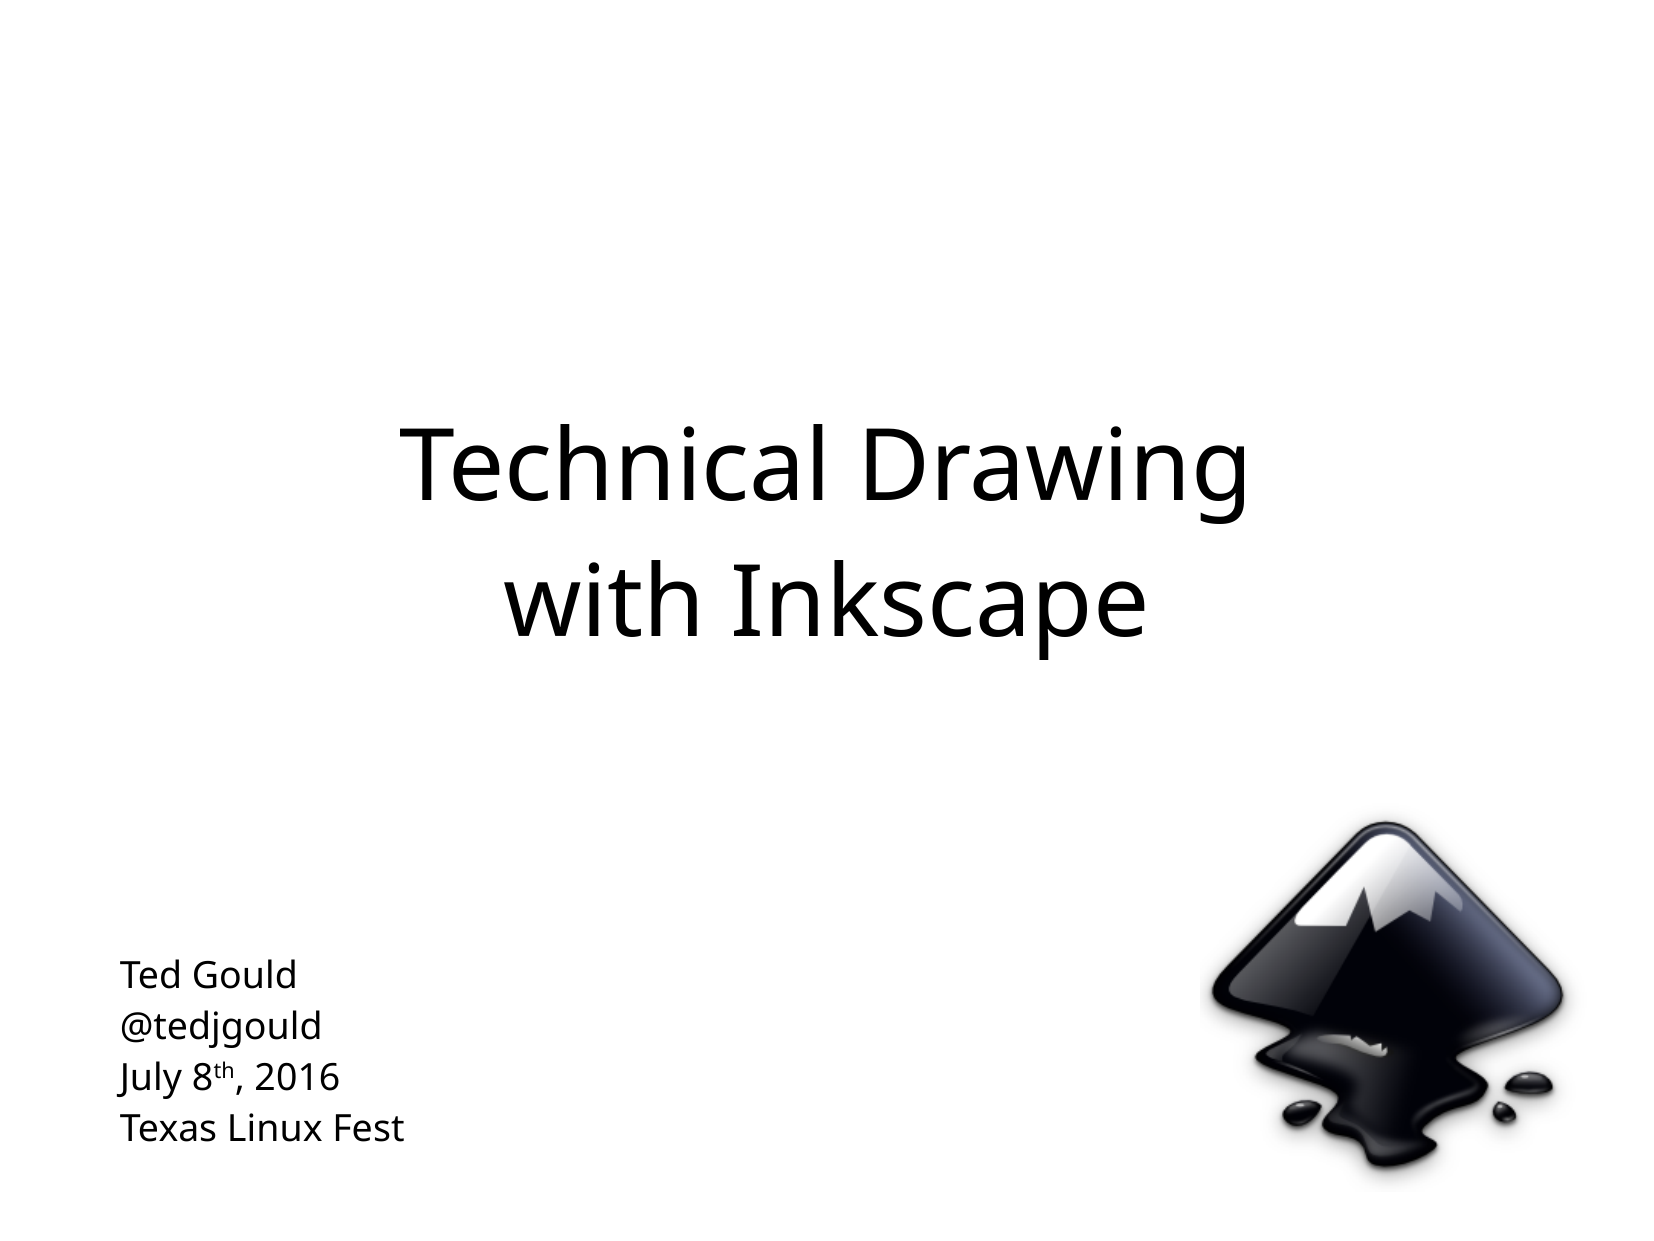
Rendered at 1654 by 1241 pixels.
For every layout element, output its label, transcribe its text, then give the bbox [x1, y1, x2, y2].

picture [1200, 801, 1591, 1192]
text_box Ted Gould @tedjgould July 8th, 2016 Texas Linux Fest [105, 941, 412, 1126]
subtitle Technical Drawing with Inkscape [82, 49, 1571, 1010]
